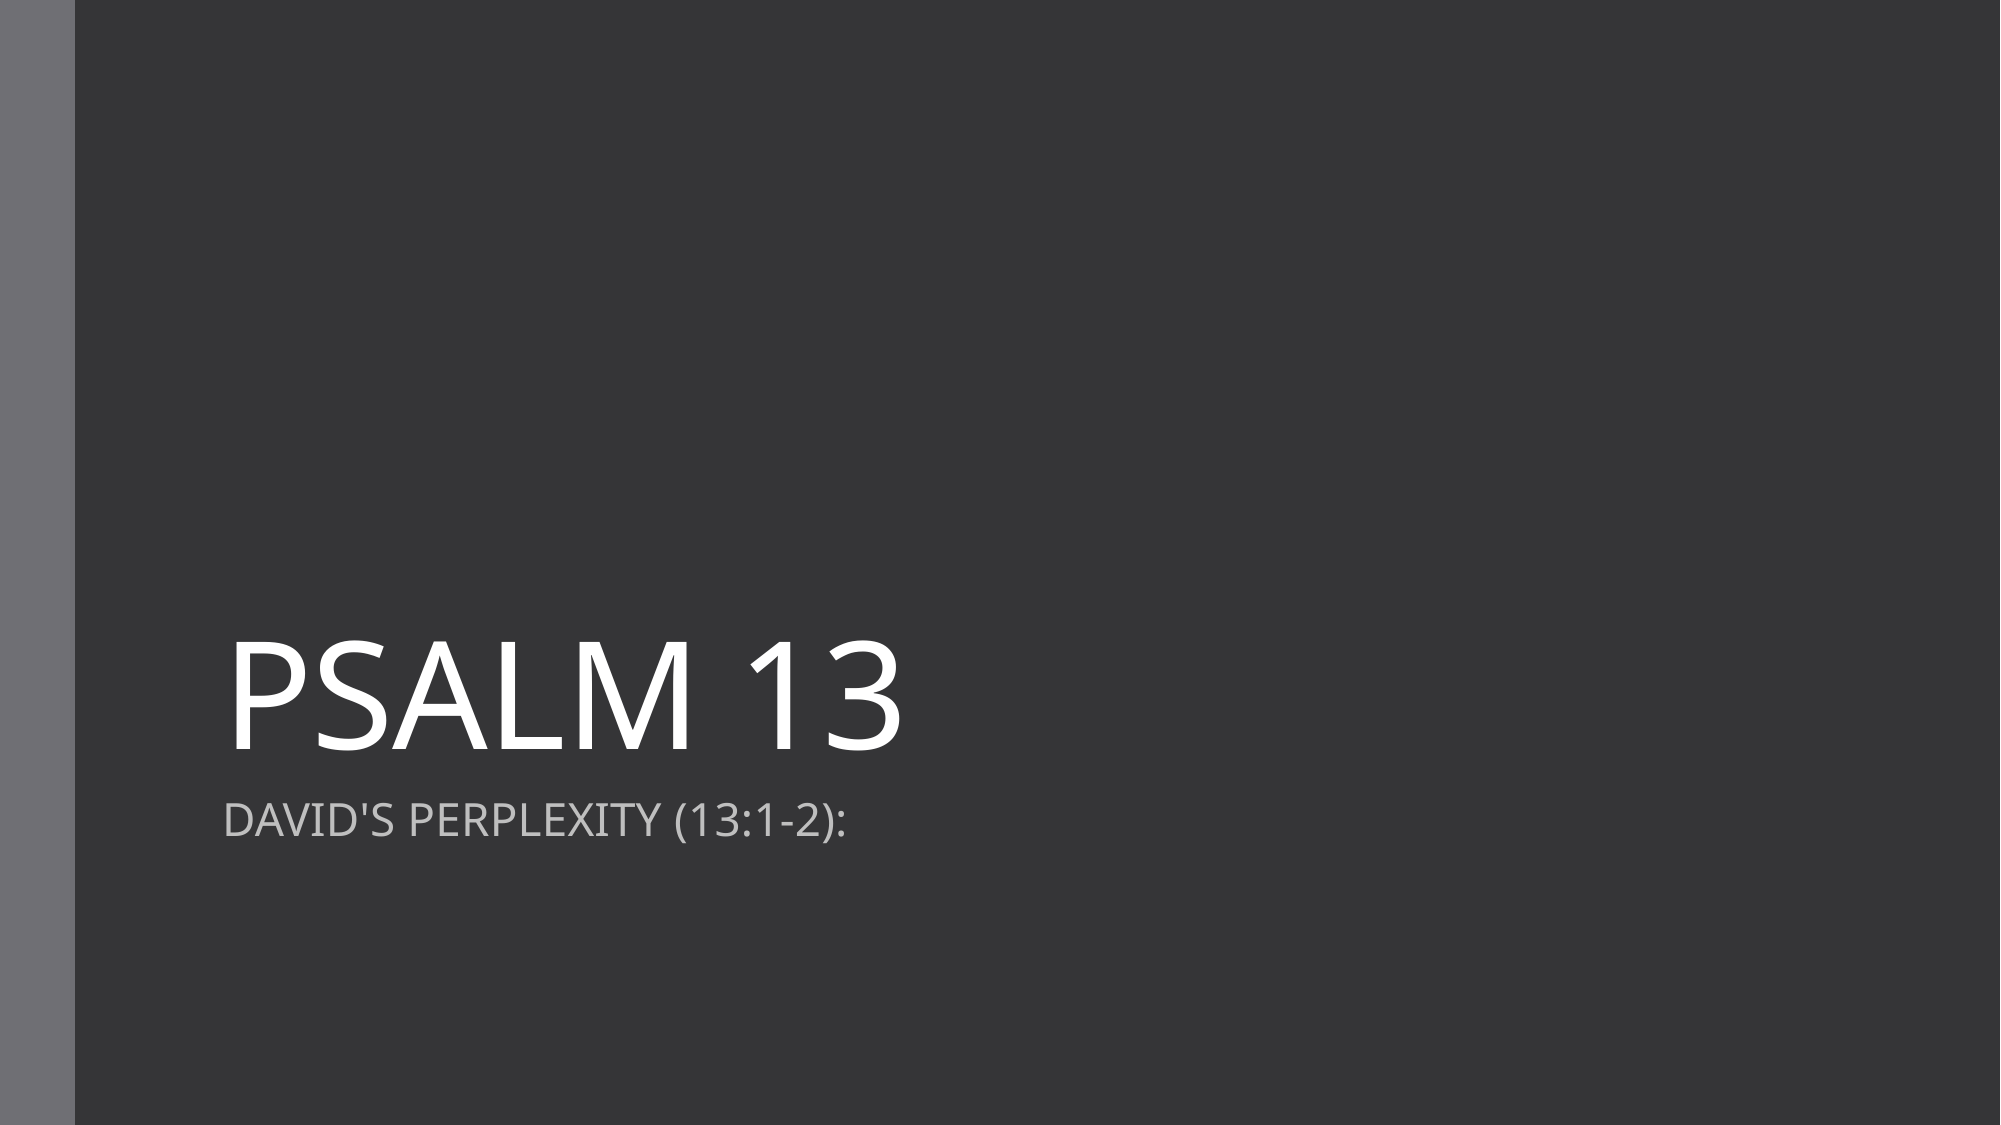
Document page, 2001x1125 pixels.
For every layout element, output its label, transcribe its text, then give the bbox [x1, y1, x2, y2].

subtitle DAVID'S PERPLEXITY (13:1-2): [206, 787, 1752, 1066]
title PSALM 13 [206, 124, 1752, 787]
